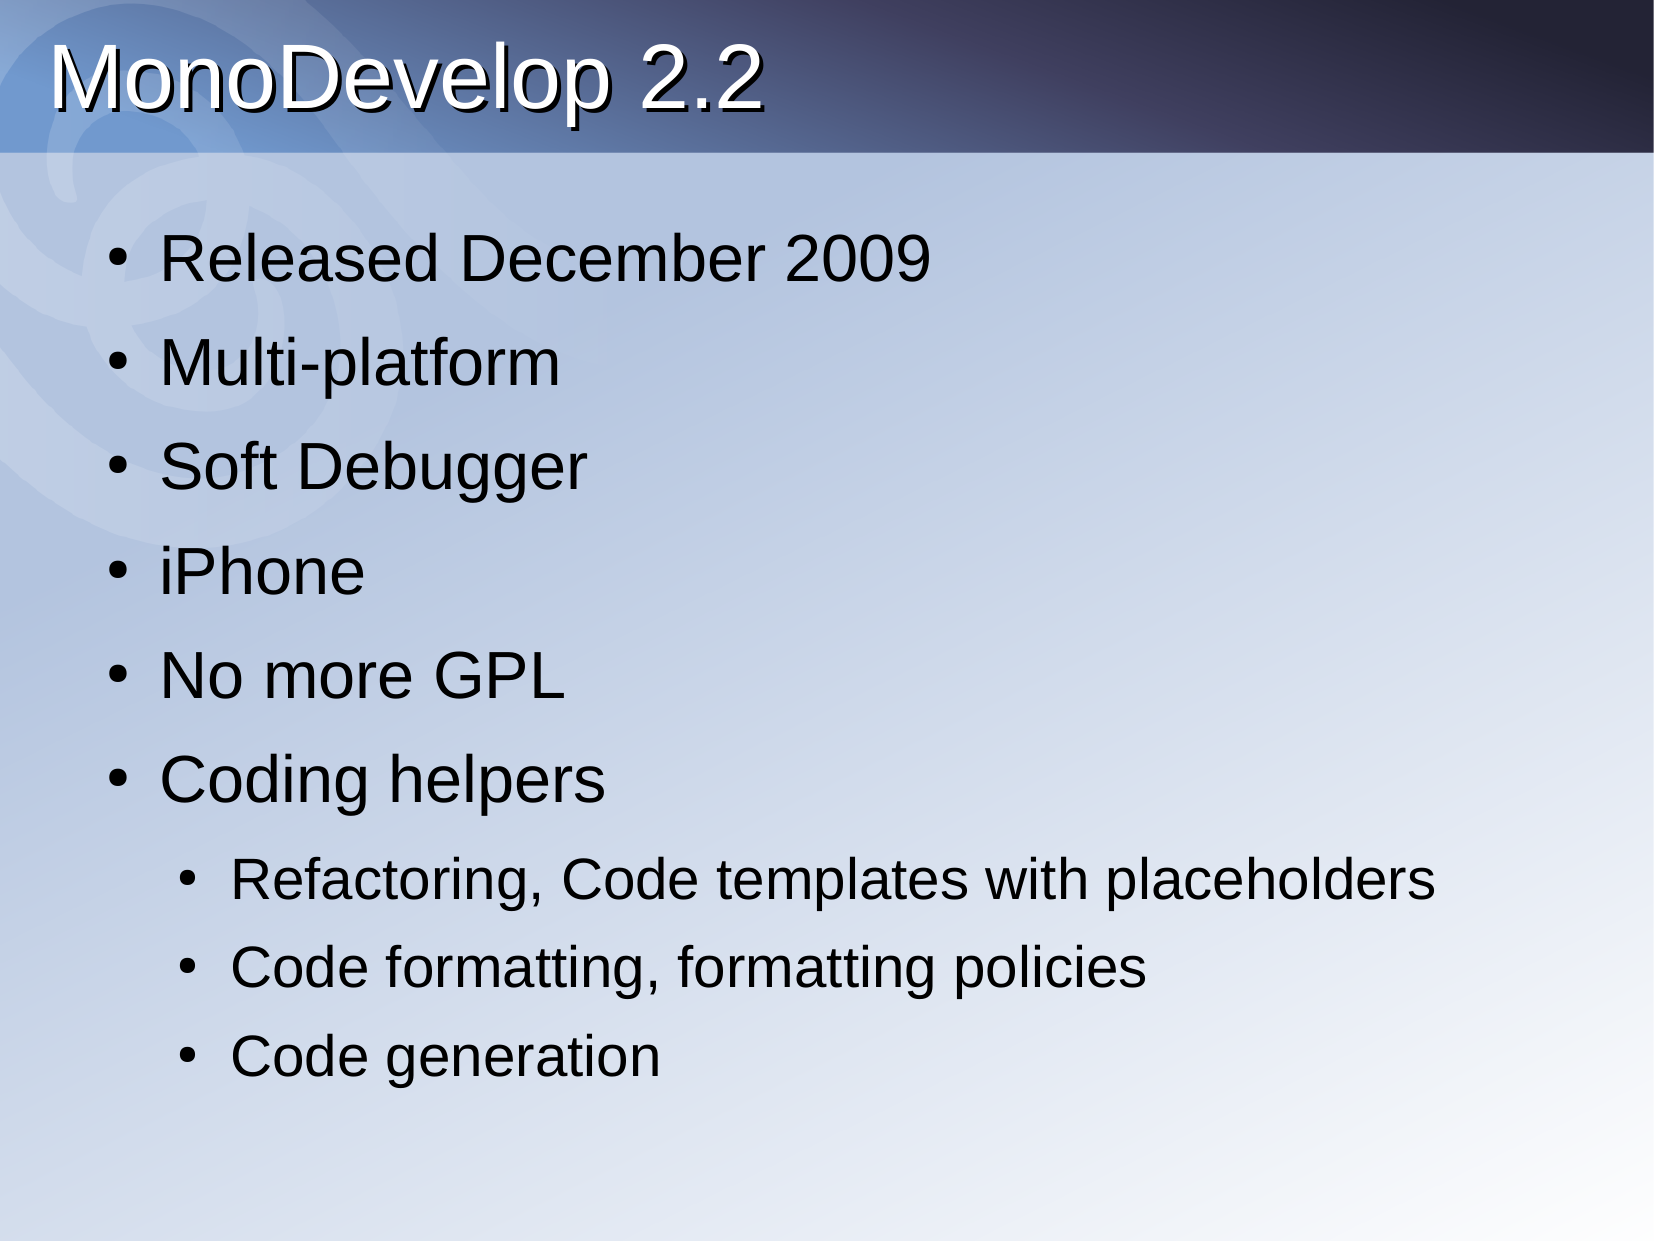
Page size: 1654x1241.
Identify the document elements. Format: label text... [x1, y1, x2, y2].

picture [0, 0, 1654, 1241]
title MonoDevelop 2.2 [47, 17, 1654, 136]
list Released December 2009 Multi-platform Soft Debugger iPhone No more GPL Coding helpers Refactoring, Code templates with placeholders Code formatting, formatting policies Code generation [88, 220, 1625, 1182]
